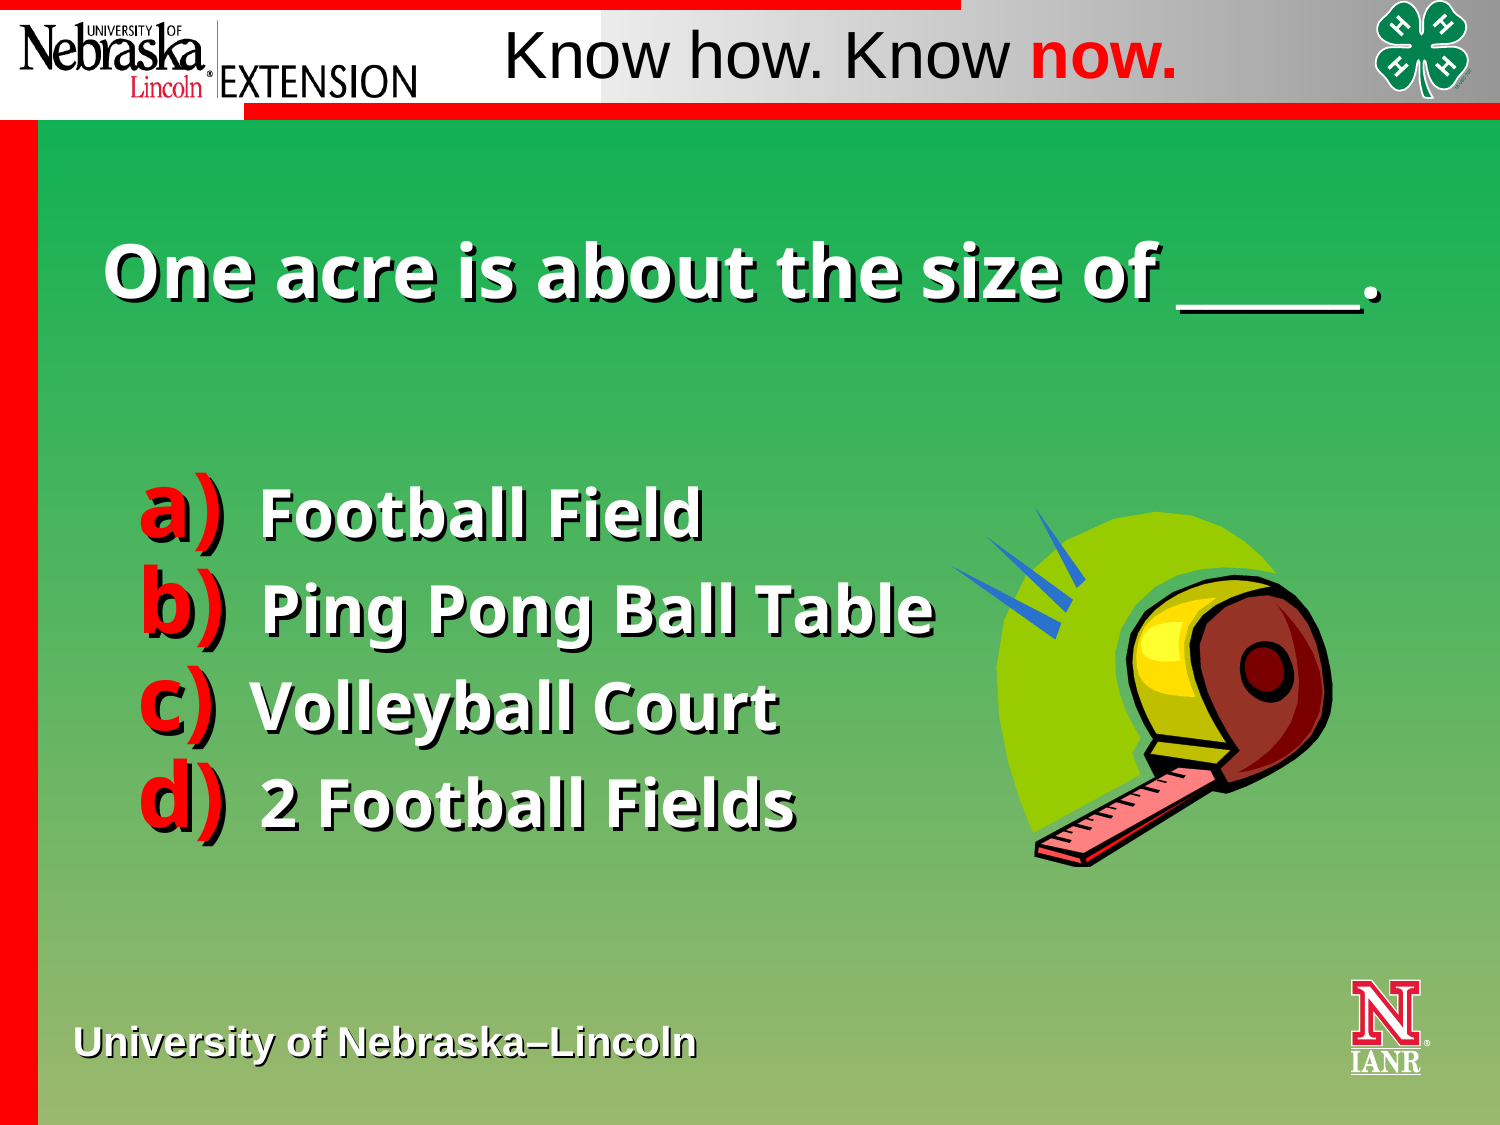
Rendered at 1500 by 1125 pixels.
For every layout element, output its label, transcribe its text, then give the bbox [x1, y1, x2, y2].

title One acre is about the size of ______. [77, 161, 1428, 376]
picture [932, 452, 1346, 867]
list Football Field Ping Pong Ball Table Volleyball Court 2 Football Fields [122, 462, 1473, 1021]
